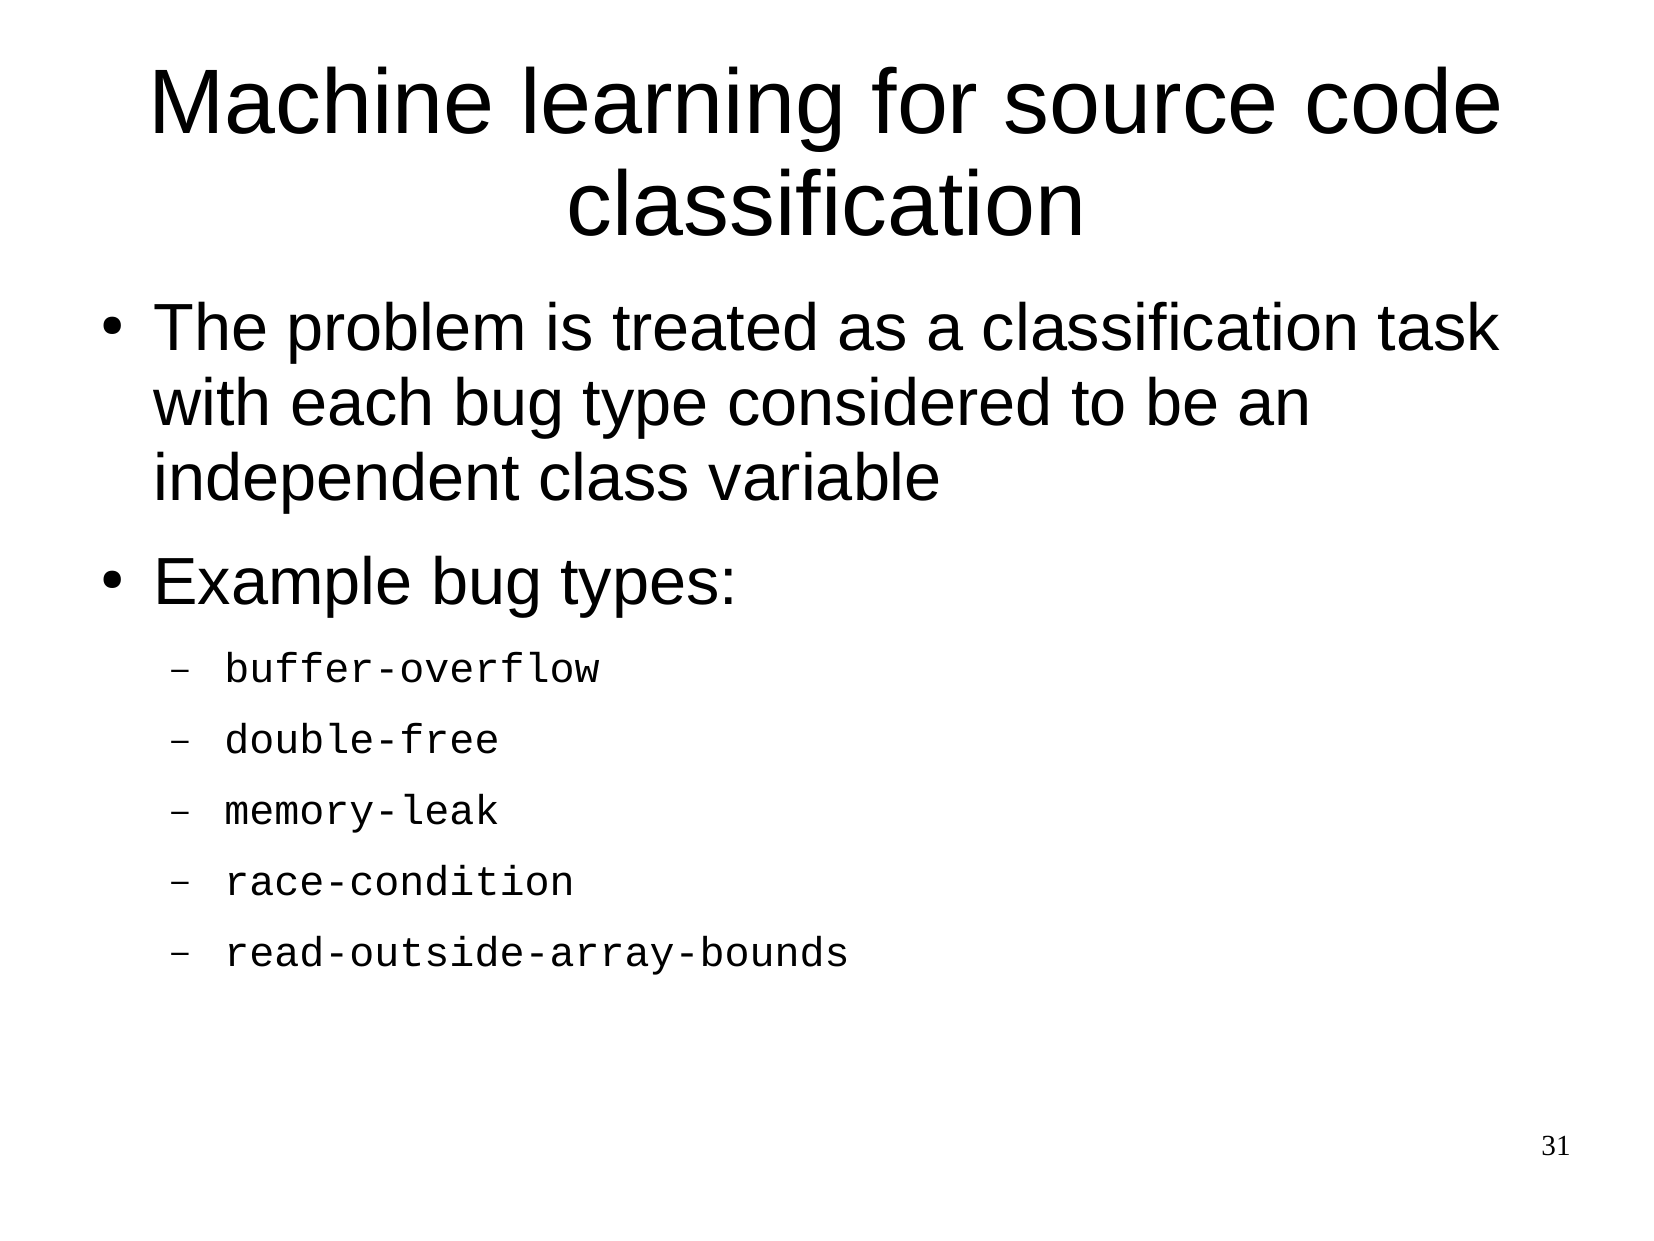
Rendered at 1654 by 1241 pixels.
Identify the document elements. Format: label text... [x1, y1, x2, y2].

title Machine learning for source code classification [82, 49, 1571, 257]
list The problem is treated as a classification task with each bug type considered to be an independent class variable Example bug types: buffer-overflow double-free memory-leak race-condition read-outside-array-bounds [82, 290, 1571, 1109]
